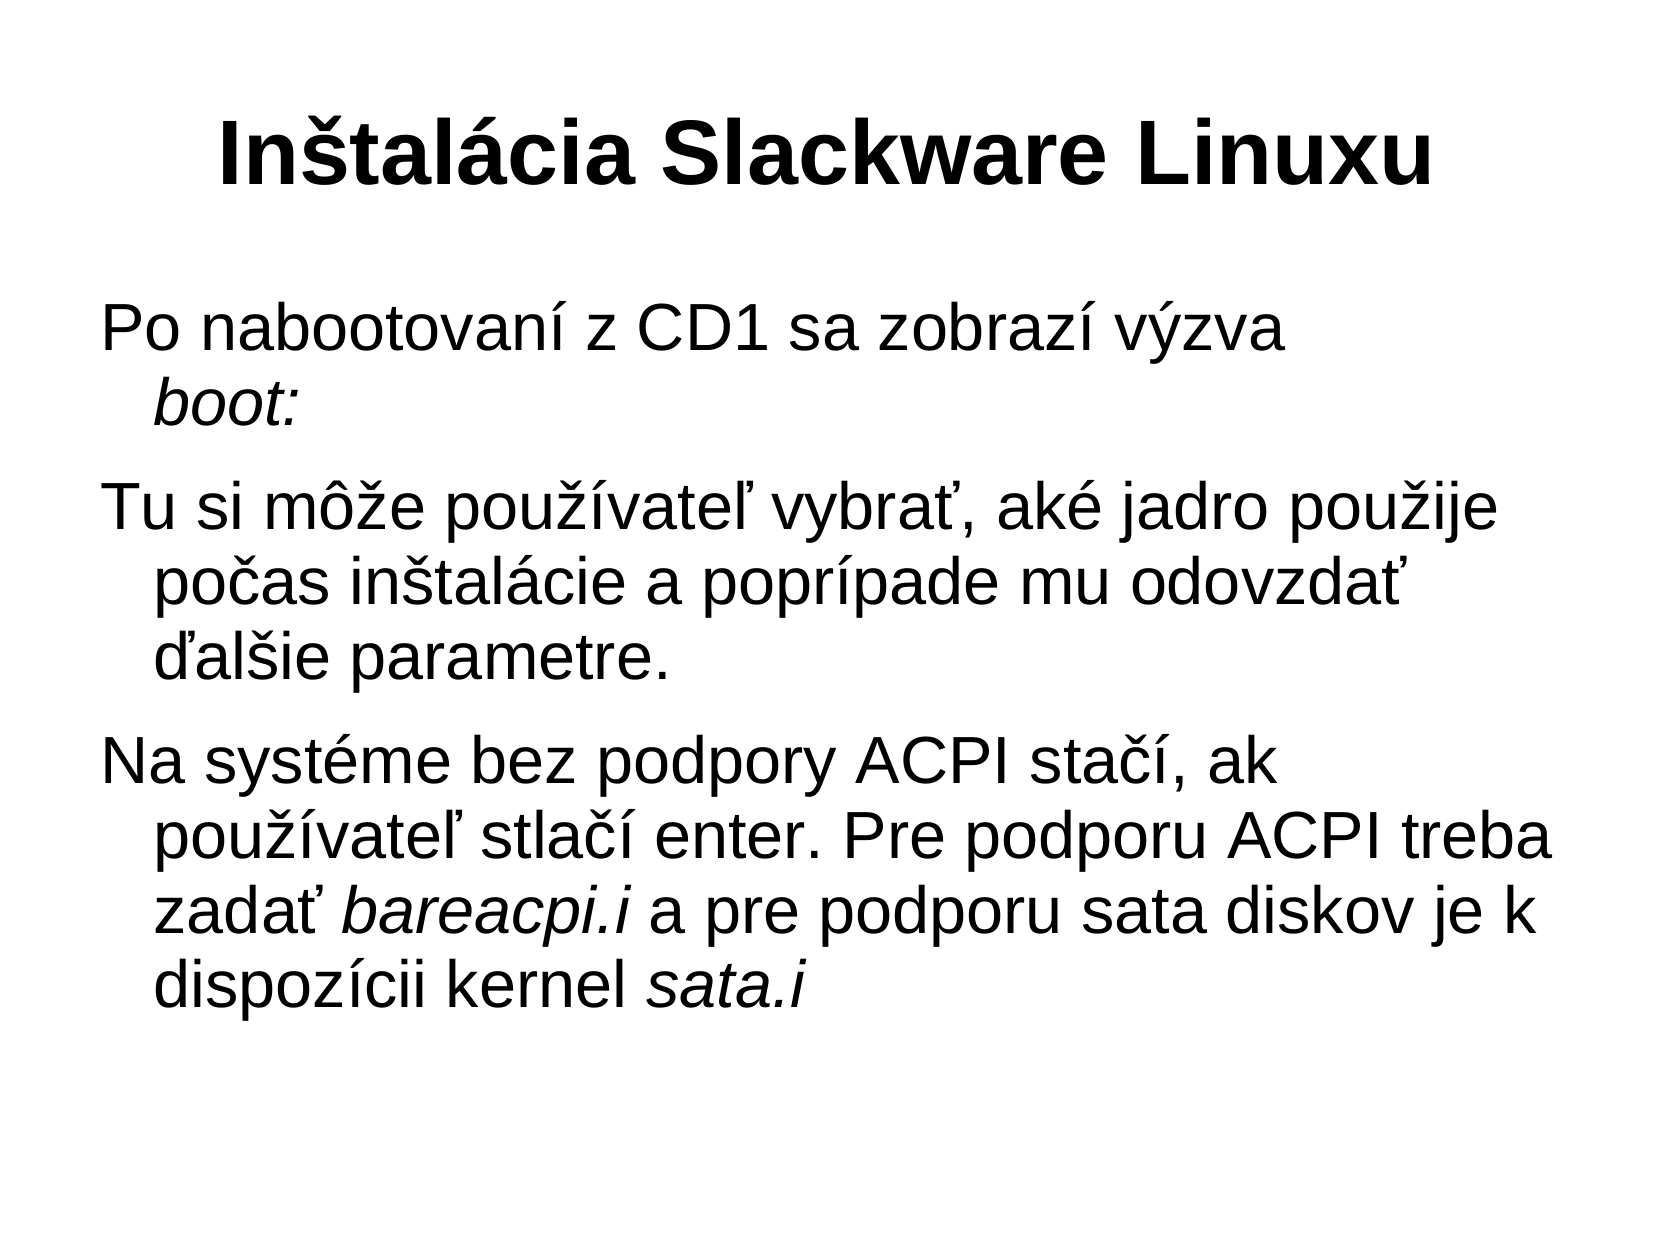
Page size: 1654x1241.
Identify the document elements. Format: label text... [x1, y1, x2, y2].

list Po nabootovaní z CD1 sa zobrazí výzva boot: Tu si môže používateľ vybrať, aké jadro použije počas inštalácie a poprípade mu odovzdať ďalšie parametre. Na systéme bez podpory ACPI stačí, ak používateľ stlačí enter. Pre podporu ACPI treba zadať bareacpi.i a pre podporu sata diskov je k dispozícii kernel sata.i [82, 290, 1571, 1109]
title Inštalácia Slackware Linuxu [82, 49, 1571, 257]
